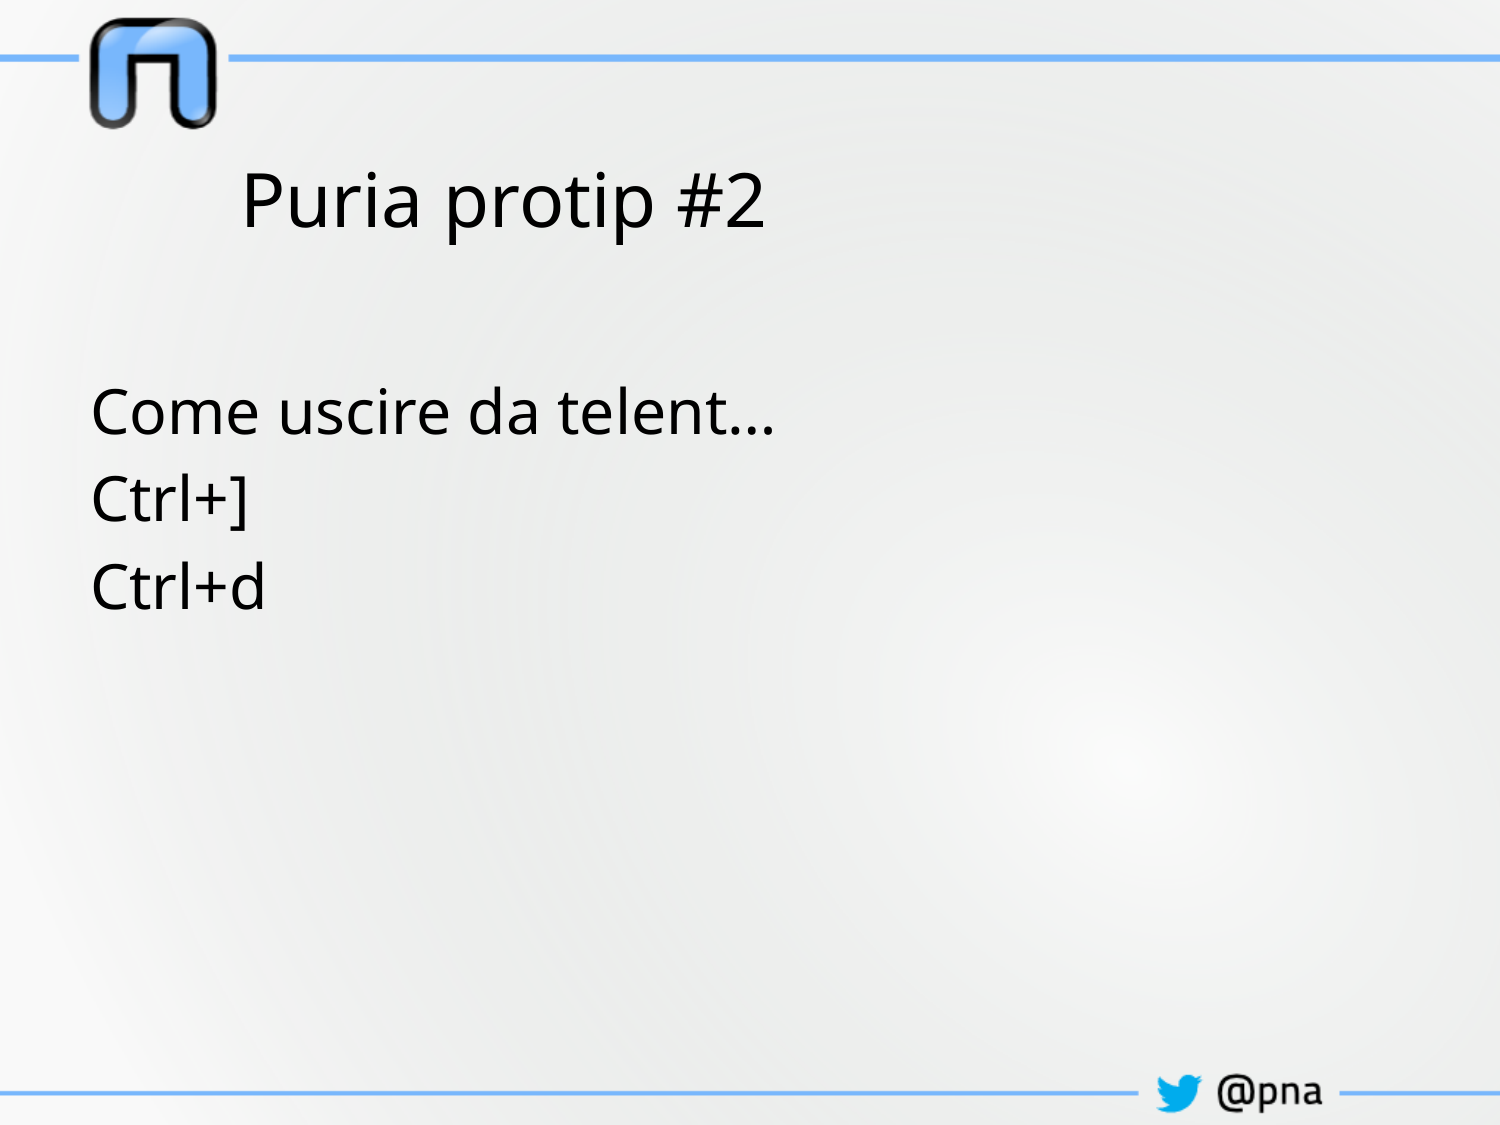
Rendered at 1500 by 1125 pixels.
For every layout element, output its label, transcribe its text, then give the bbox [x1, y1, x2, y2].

list Come uscire da telent… Ctrl+] Ctrl+d [75, 269, 1425, 1063]
title Puria protip #2 [225, 70, 1469, 258]
picture [0, 0, 1500, 1125]
